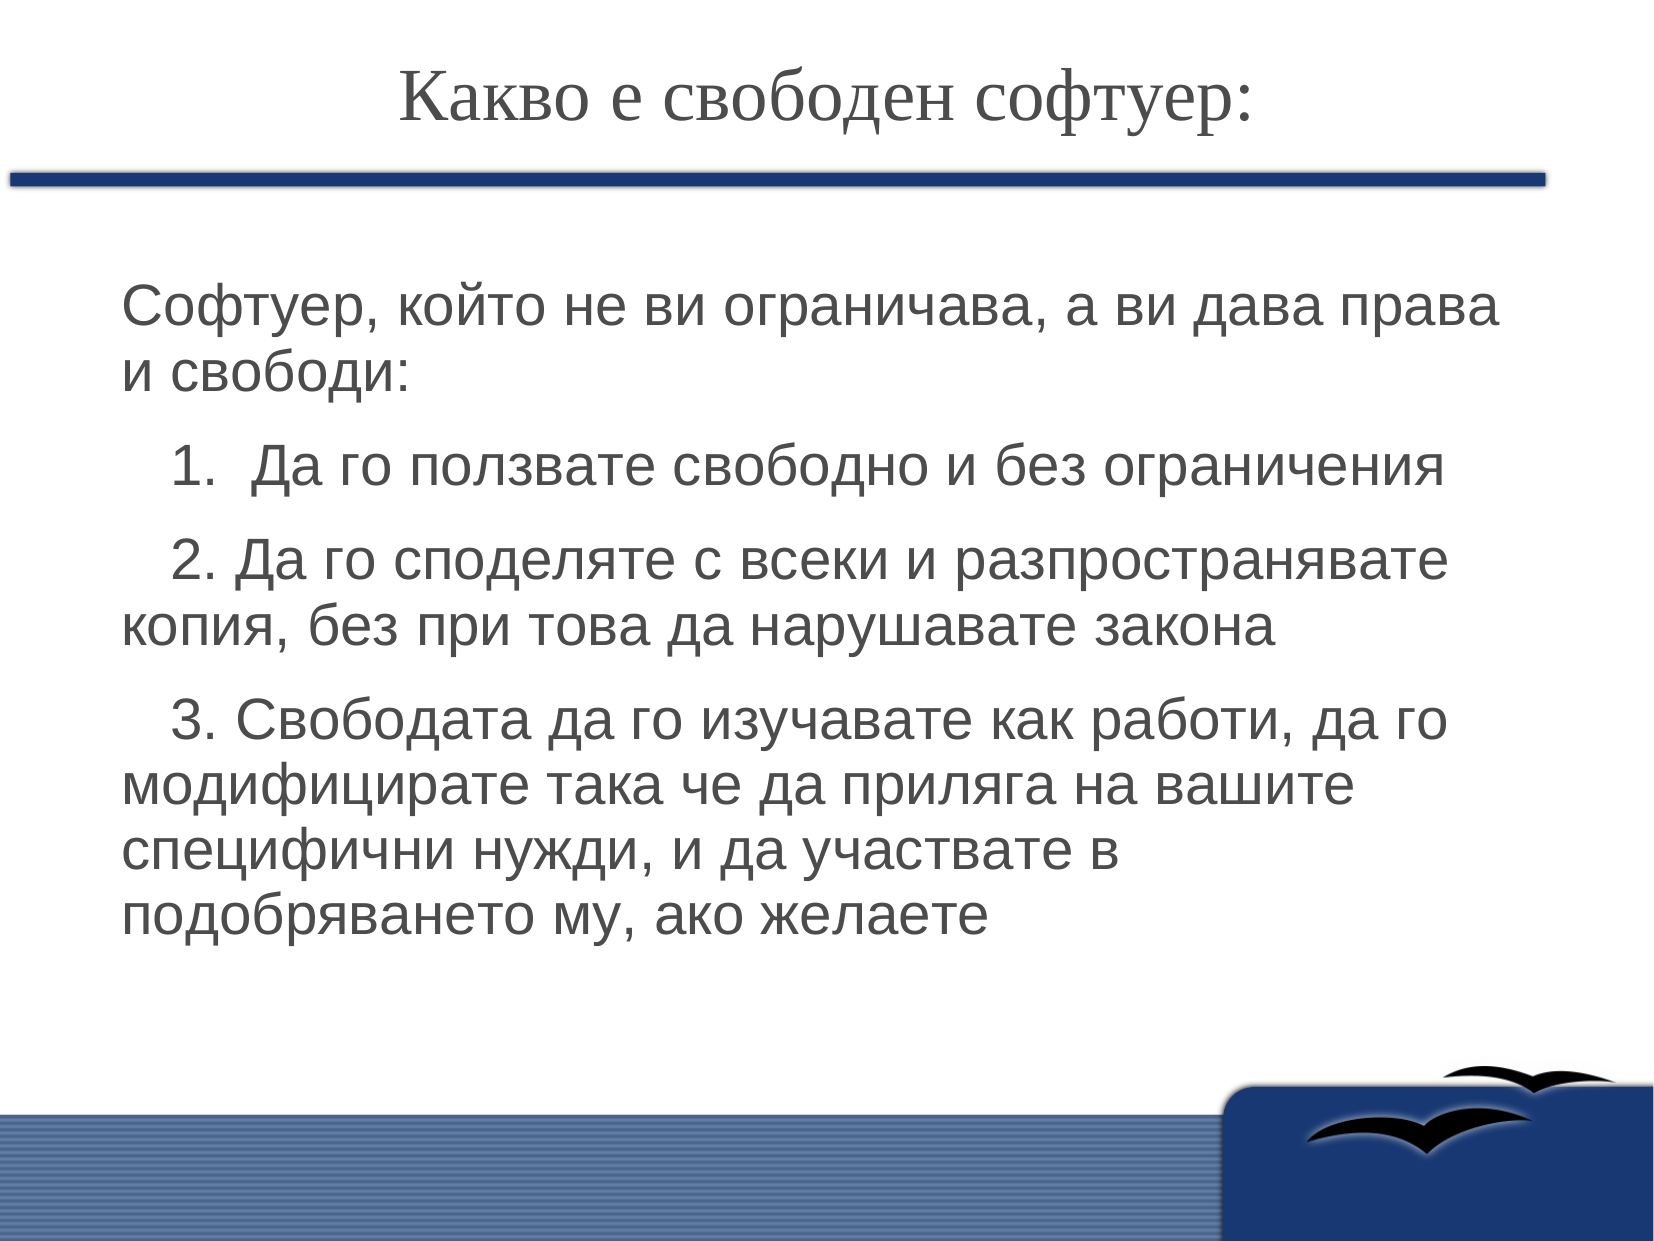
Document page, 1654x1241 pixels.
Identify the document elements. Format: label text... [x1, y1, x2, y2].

picture [0, 0, 1654, 1241]
list Софтуер, който не ви ограничава, а ви дава права и свободи: 1. Да го ползвате свободно и без ограничения 2. Да го споделяте с всеки и разпространявате копия, без при това да нарушавате закона 3. Свободата да го изучавате как работи, да го модифицирате така че да приляга на вашите специфични нужди, и да участвате в подобряването му, ако желаете [121, 273, 1534, 1056]
title Какво е свободен софтуер: [121, 27, 1534, 164]
